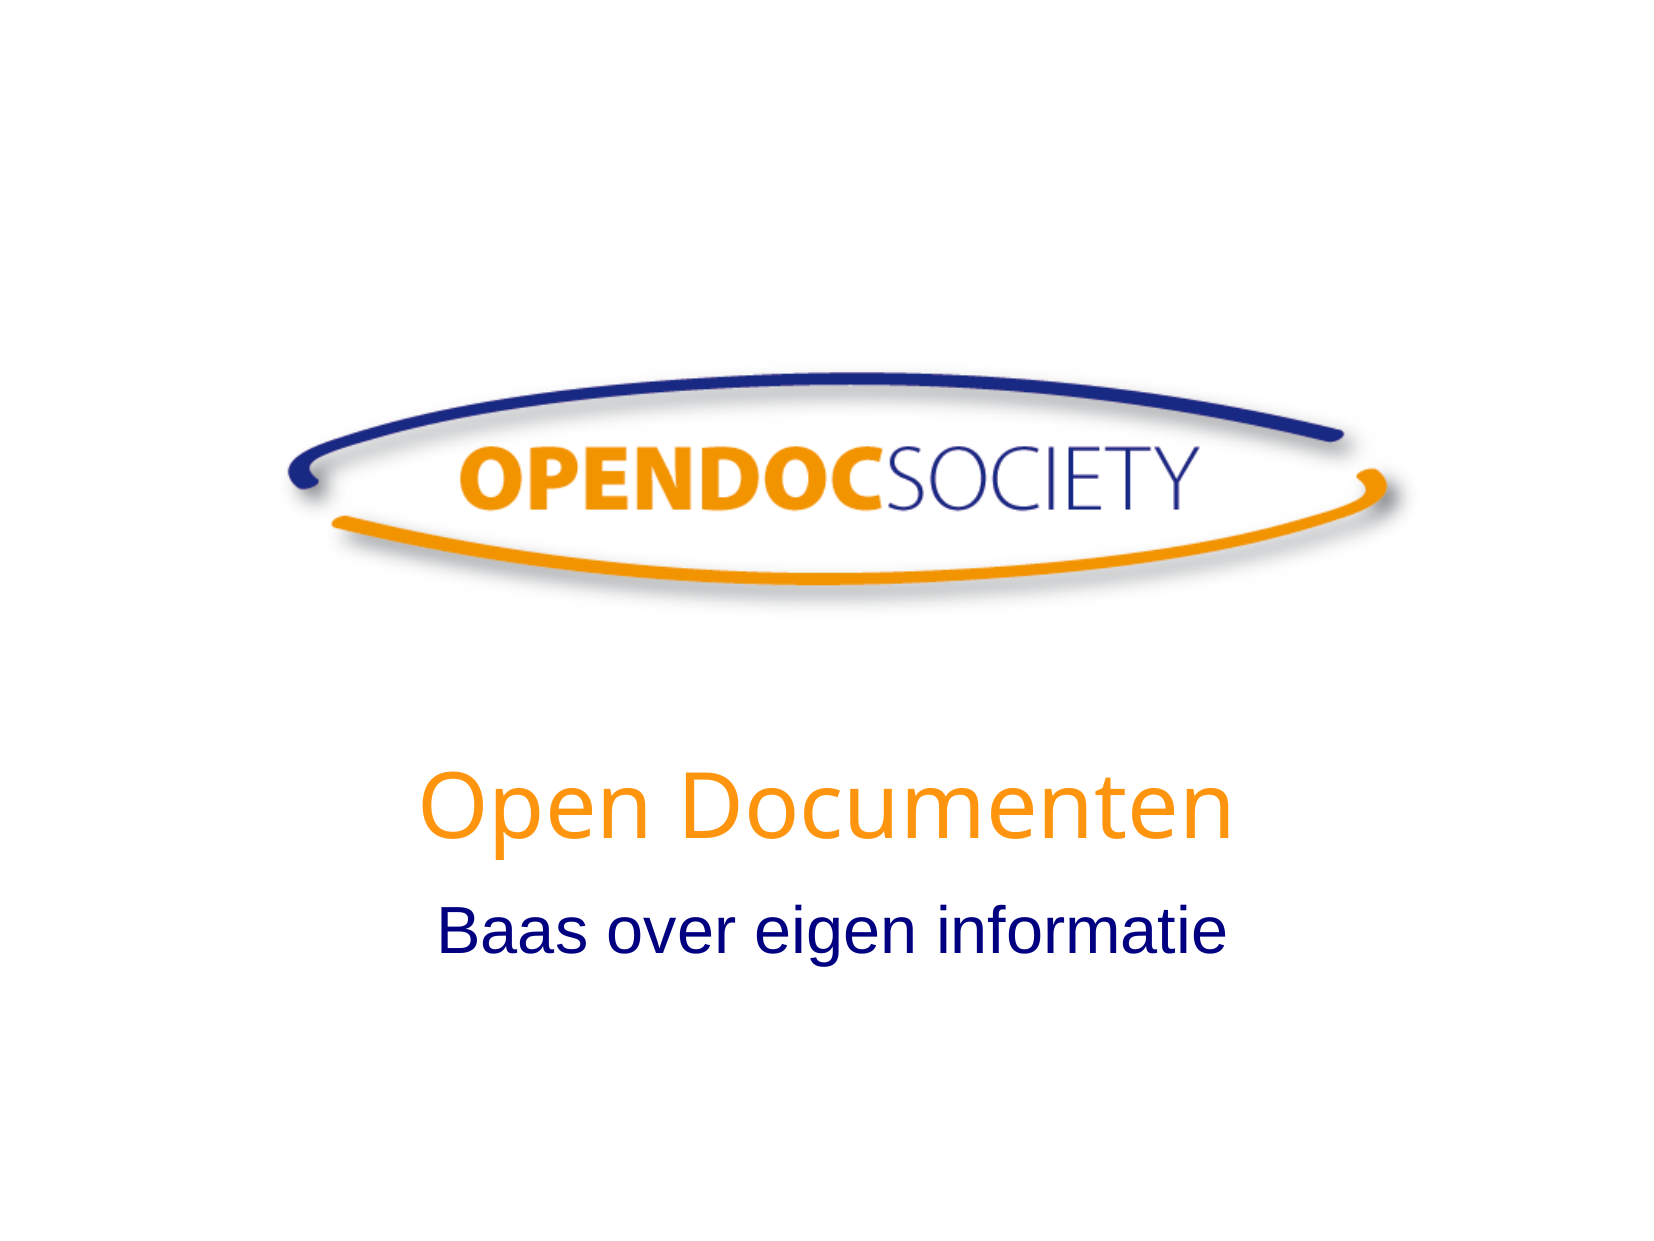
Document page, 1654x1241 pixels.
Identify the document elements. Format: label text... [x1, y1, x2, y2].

title Open Documenten [82, 699, 1571, 856]
picture [265, 354, 1423, 621]
subtitle Baas over eigen informatie [59, 856, 1571, 1004]
